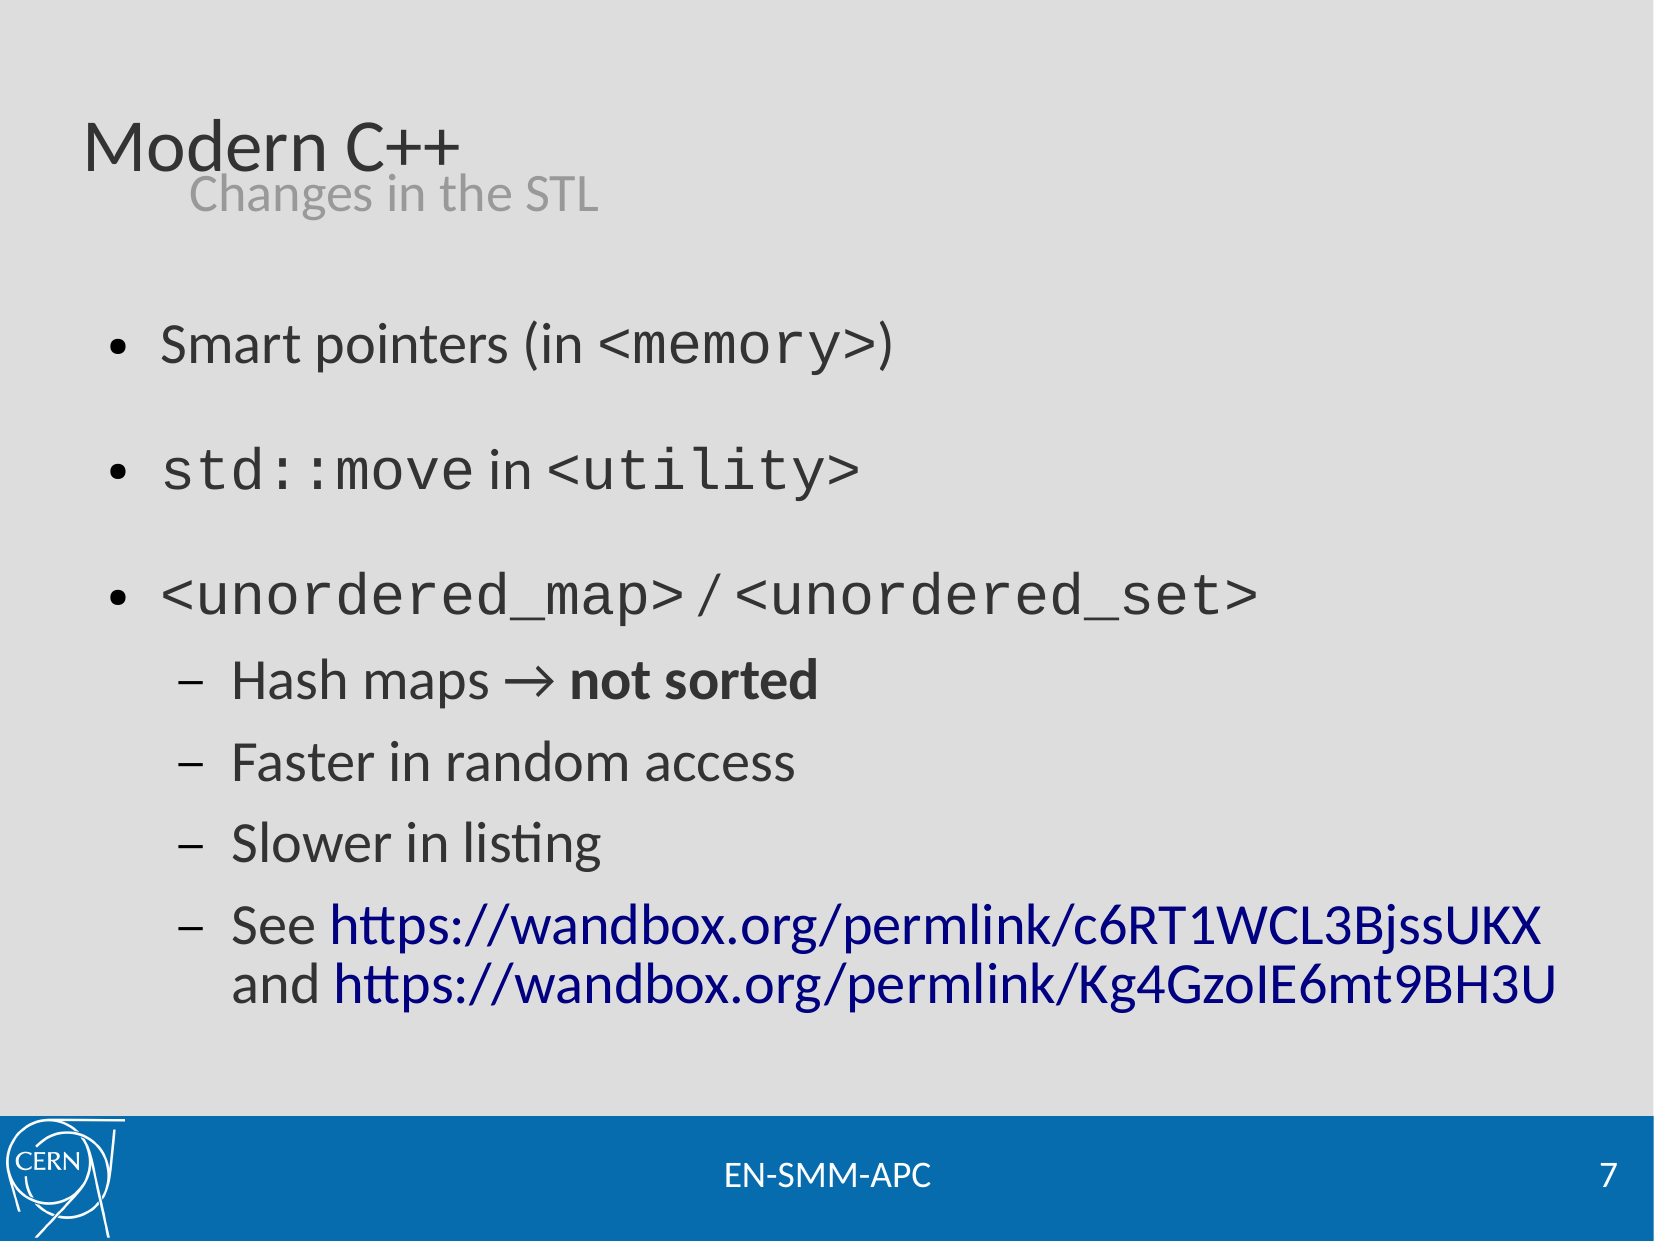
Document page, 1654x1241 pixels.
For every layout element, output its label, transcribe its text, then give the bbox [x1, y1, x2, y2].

title Changes in the STL [23, 118, 766, 278]
list Smart pointers (in <memory>) std::move in <utility> <unordered_map> / <unordered_set> Hash maps → not sorted Faster in random access Slower in listing See https://wandbox.org/permlink/c6RT1WCL3BjssUKX and https://wandbox.org/permlink/Kg4GzoIE6mt9BH3U [90, 315, 1654, 1044]
title Modern C++ [82, 49, 1571, 257]
picture [6, 1118, 125, 1238]
